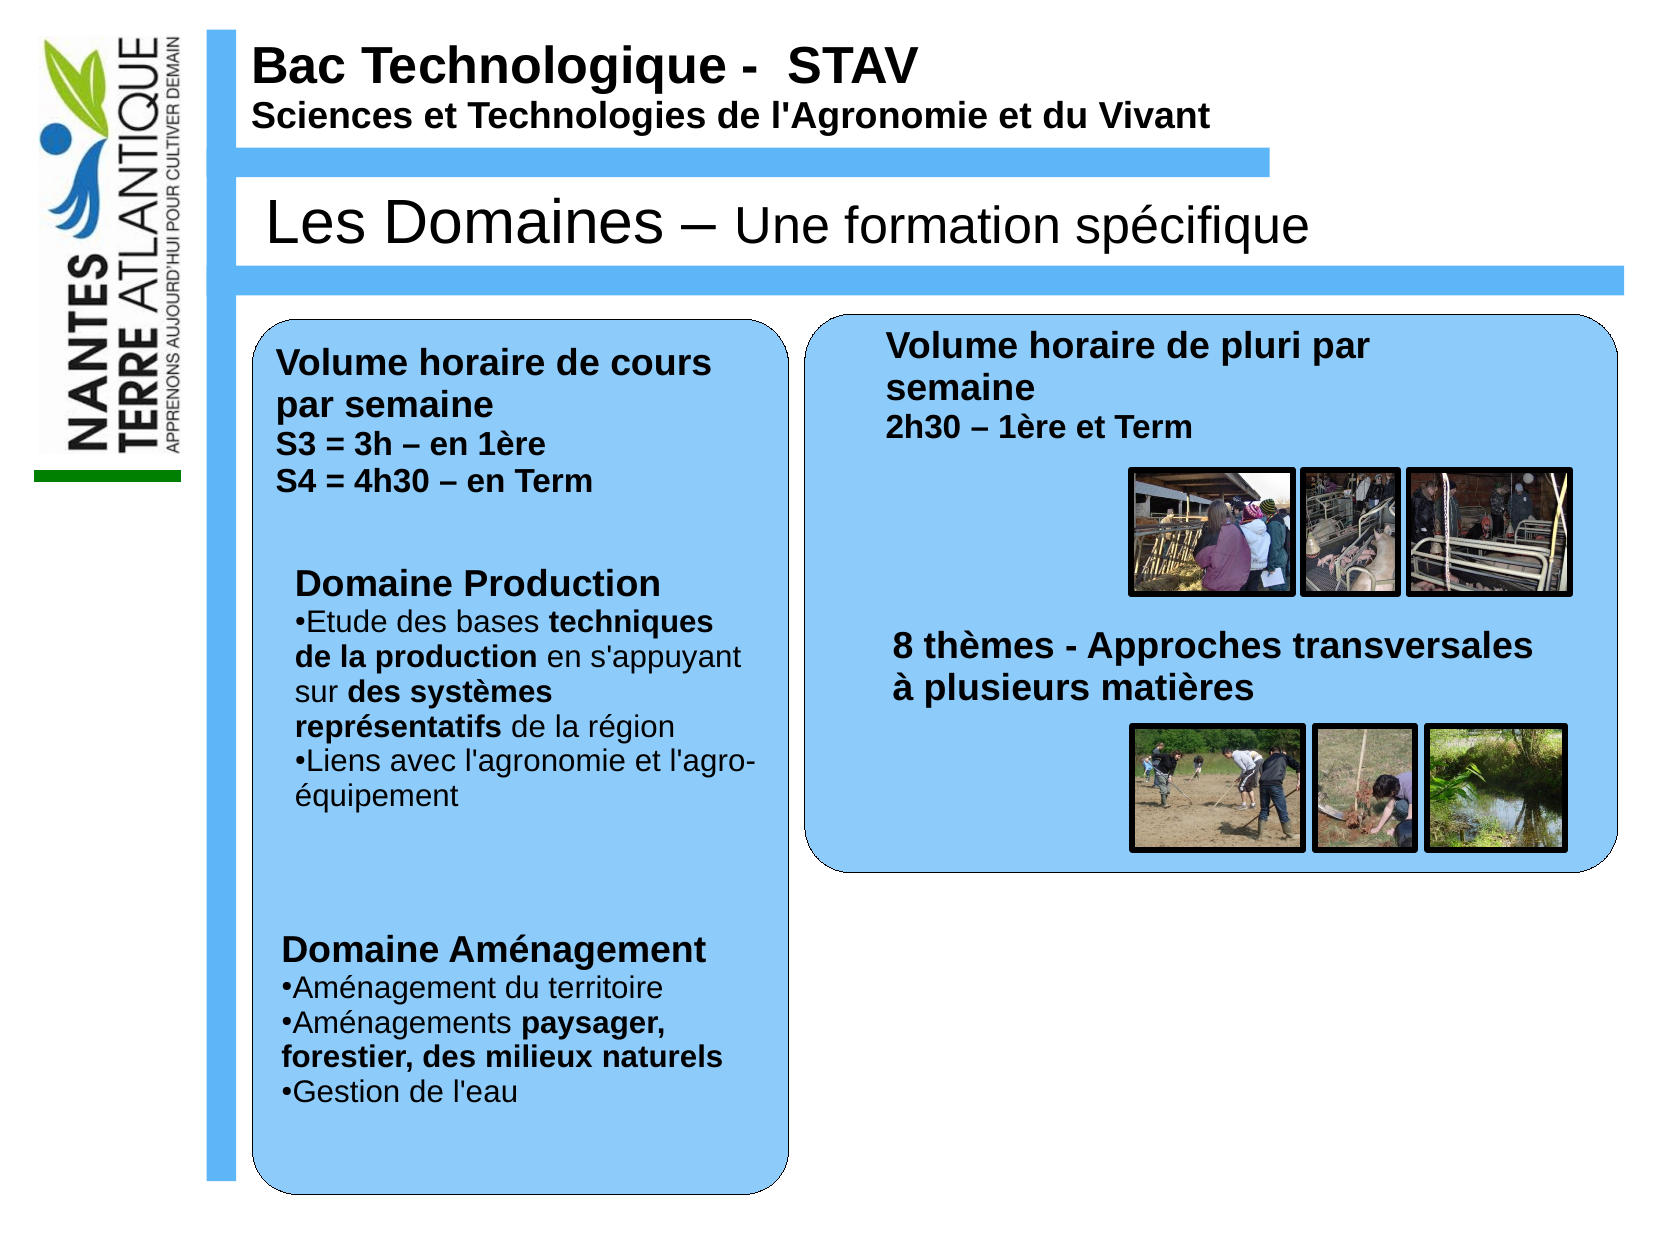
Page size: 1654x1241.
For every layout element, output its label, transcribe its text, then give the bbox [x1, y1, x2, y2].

picture [1318, 728, 1412, 847]
text_box Domaine Aménagement Aménagement du territoire Aménagements paysager, forestier, des milieux naturels Gestion de l'eau [266, 920, 753, 1121]
picture [1411, 472, 1568, 591]
picture [40, 37, 181, 454]
picture [1305, 472, 1396, 591]
text_box [804, 314, 1618, 873]
picture [1135, 728, 1301, 847]
text_box Domaine Production Etude des bases techniques de la production en s'appuyant sur des systèmes représentatifs de la région Liens avec l'agronomie et l'agro-équipement [280, 555, 775, 826]
text_box Volume horaire de cours par semaine S3 = 3h – en 1ère S4 = 4h30 – en Term [260, 334, 770, 522]
text_box [252, 319, 789, 1195]
text_box Volume horaire de pluri par semaine 2h30 – 1ère et Term [870, 317, 1533, 503]
picture [1430, 728, 1563, 847]
picture [1133, 472, 1290, 591]
title Les Domaines – Une formation spécifique [265, 184, 1565, 259]
text_box 8 thèmes - Approches transversales à plusieurs matières [877, 617, 1563, 719]
